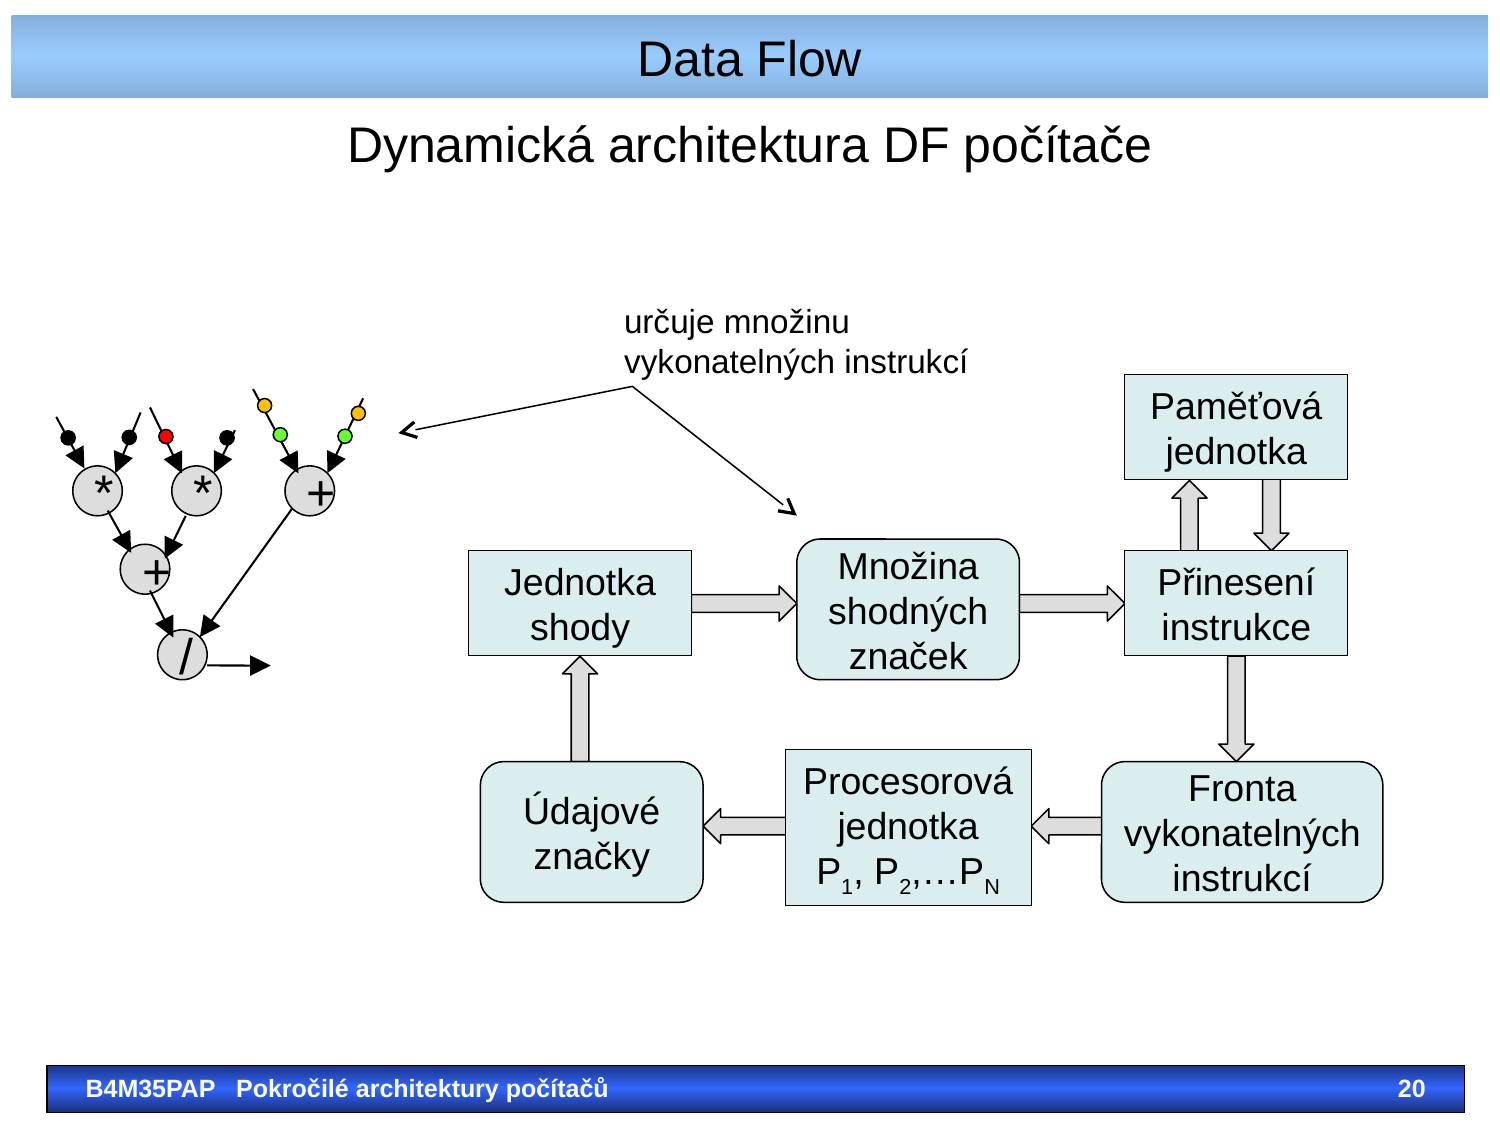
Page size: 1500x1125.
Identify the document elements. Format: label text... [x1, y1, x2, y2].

text_box určuje množinu vykonatelných instrukcí [609, 292, 1008, 388]
text_box [1020, 585, 1124, 622]
text_box [257, 398, 272, 413]
text_box [158, 429, 174, 444]
text_box [351, 406, 366, 421]
text_box / [157, 629, 208, 680]
footer B4M35PAP Pokročilé architektury počítačů [70, 1065, 1429, 1113]
text_box Jednotka shody [468, 550, 692, 656]
text_box Procesorová jednotka P1, P2,…PN [785, 749, 1032, 906]
text_box [1171, 480, 1208, 550]
text_box Množina shodných značek [796, 538, 1020, 680]
text_box [273, 427, 288, 442]
text_box * [72, 465, 123, 516]
text_box Údajové značky [480, 761, 704, 903]
text_box [1253, 480, 1290, 550]
text_box [562, 656, 598, 761]
text_box [704, 808, 785, 844]
text_box [398, 386, 797, 516]
text_box Přinesení instrukce [1124, 550, 1348, 656]
text_box Paměťová jednotka [1124, 374, 1348, 480]
text_box [1032, 808, 1101, 844]
slide_number <number> [1346, 1065, 1441, 1112]
title Data Flow [11, 15, 1489, 98]
text_box [692, 585, 796, 622]
text_box Fronta vykonatelných instrukcí [1101, 761, 1383, 903]
text_box [122, 430, 137, 445]
text_box * [171, 465, 222, 516]
text_box [1218, 656, 1254, 761]
text_box + [285, 465, 335, 516]
text_box [219, 430, 235, 445]
list Dynamická architektura DF počítače [64, 105, 1436, 1043]
text_box [337, 429, 353, 444]
text_box [61, 430, 76, 445]
text_box + [120, 544, 170, 595]
